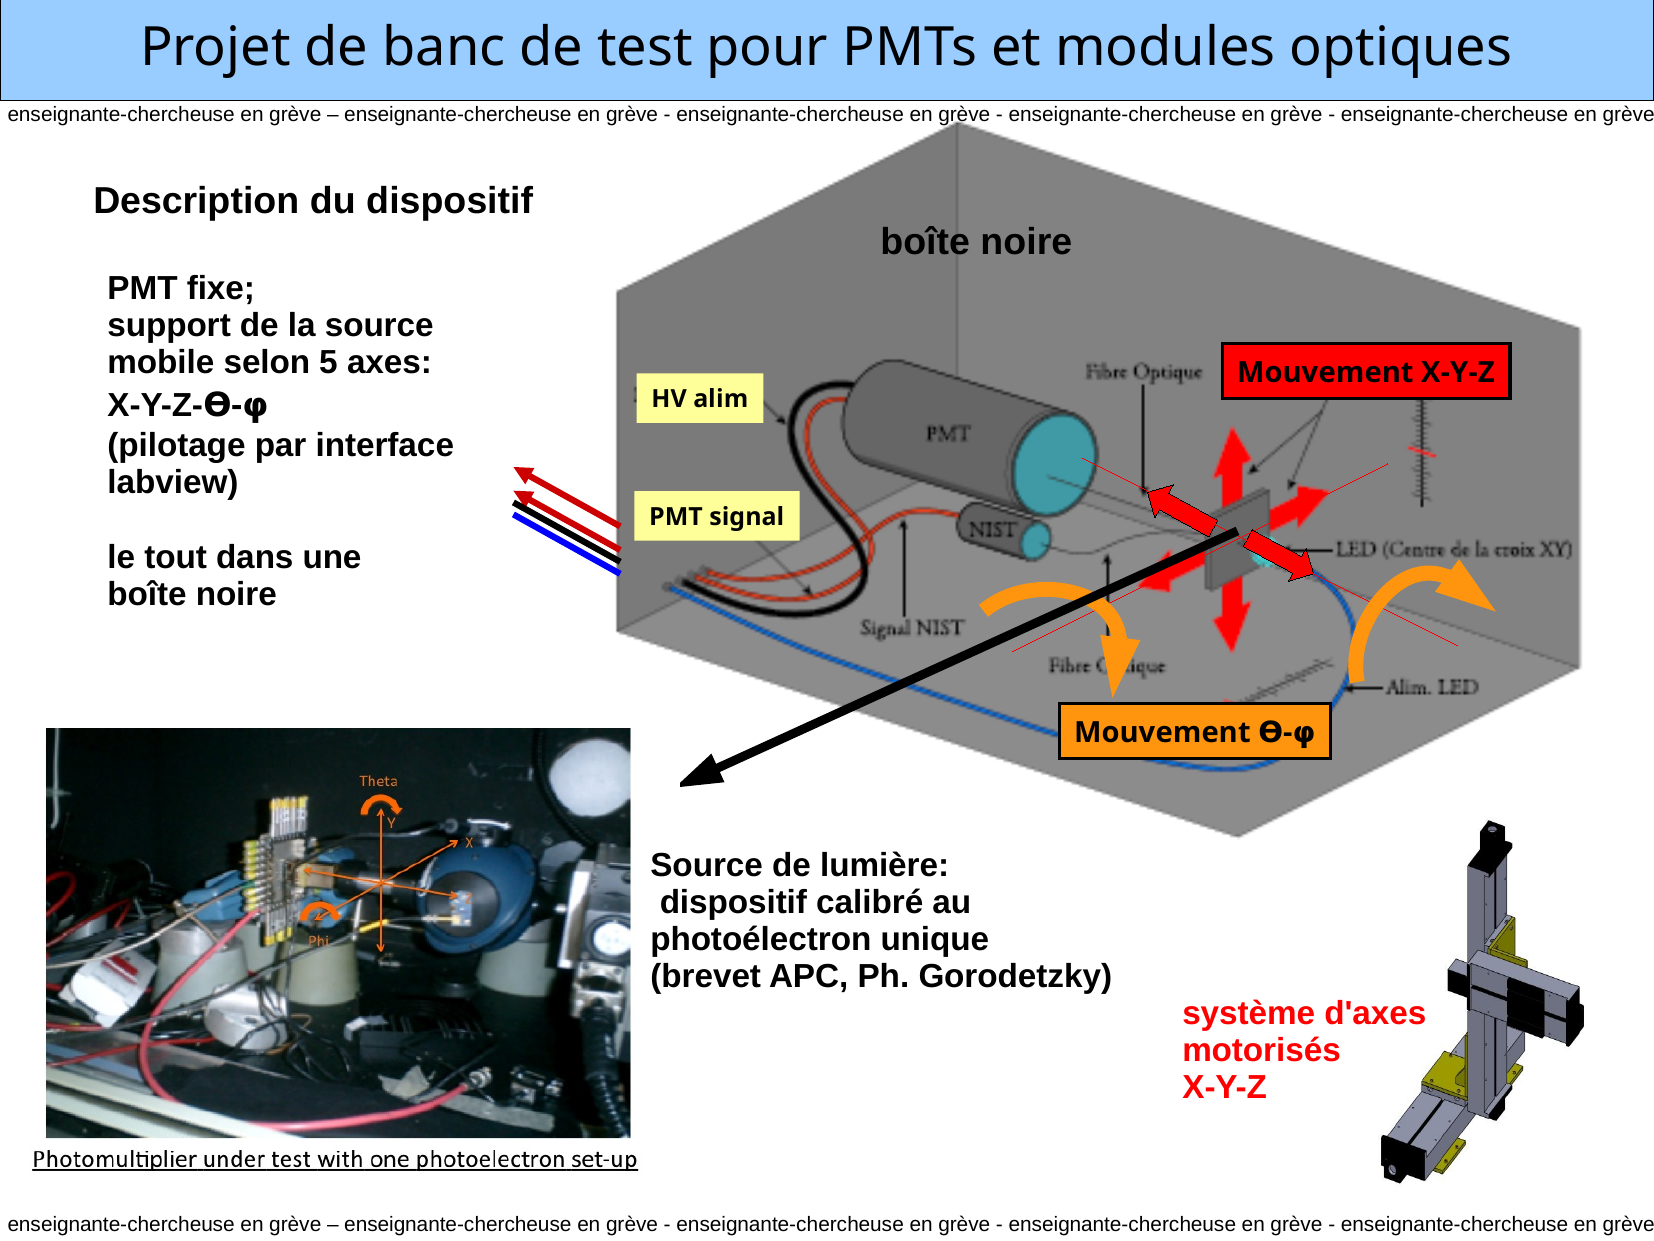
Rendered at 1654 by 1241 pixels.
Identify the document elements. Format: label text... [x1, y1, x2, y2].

text_box PMT signal [634, 491, 800, 541]
text_box enseignante-chercheuse en grève – enseignante-chercheuse en grève - enseignante-chercheuse en grève - enseignante-chercheuse en grève - enseignante-chercheuse en grève - [0, 94, 1654, 136]
text_box [1147, 484, 1218, 537]
text_box Projet de banc de test pour PMTs et modules optiques [0, 0, 1654, 94]
text_box [1243, 529, 1314, 582]
text_box Mouvement ϴ-φ [1059, 703, 1331, 759]
text_box Description du dispositif [78, 171, 549, 236]
text_box Mouvement X-Y-Z [1222, 343, 1511, 399]
text_box Source de lumière: dispositif calibré au photoélectron unique (brevet APC, Ph. Gorodetzky) [635, 839, 1129, 1027]
text_box boîte noire [865, 213, 1088, 277]
text_box PMT fixe; support de la source mobile selon 5 axes: X-Y-Z-ϴ-φ (pilotage par interface labview) le tout dans une boîte noire [92, 262, 481, 704]
picture [14, 136, 1625, 1205]
text_box système d'axes motorisés X-Y-Z [1167, 987, 1451, 1132]
text_box HV alim [636, 373, 764, 423]
text_box enseignante-chercheuse en grève – enseignante-chercheuse en grève - enseignante-chercheuse en grève - enseignante-chercheuse en grève - enseignante-chercheuse en grève - [0, 1205, 1654, 1241]
